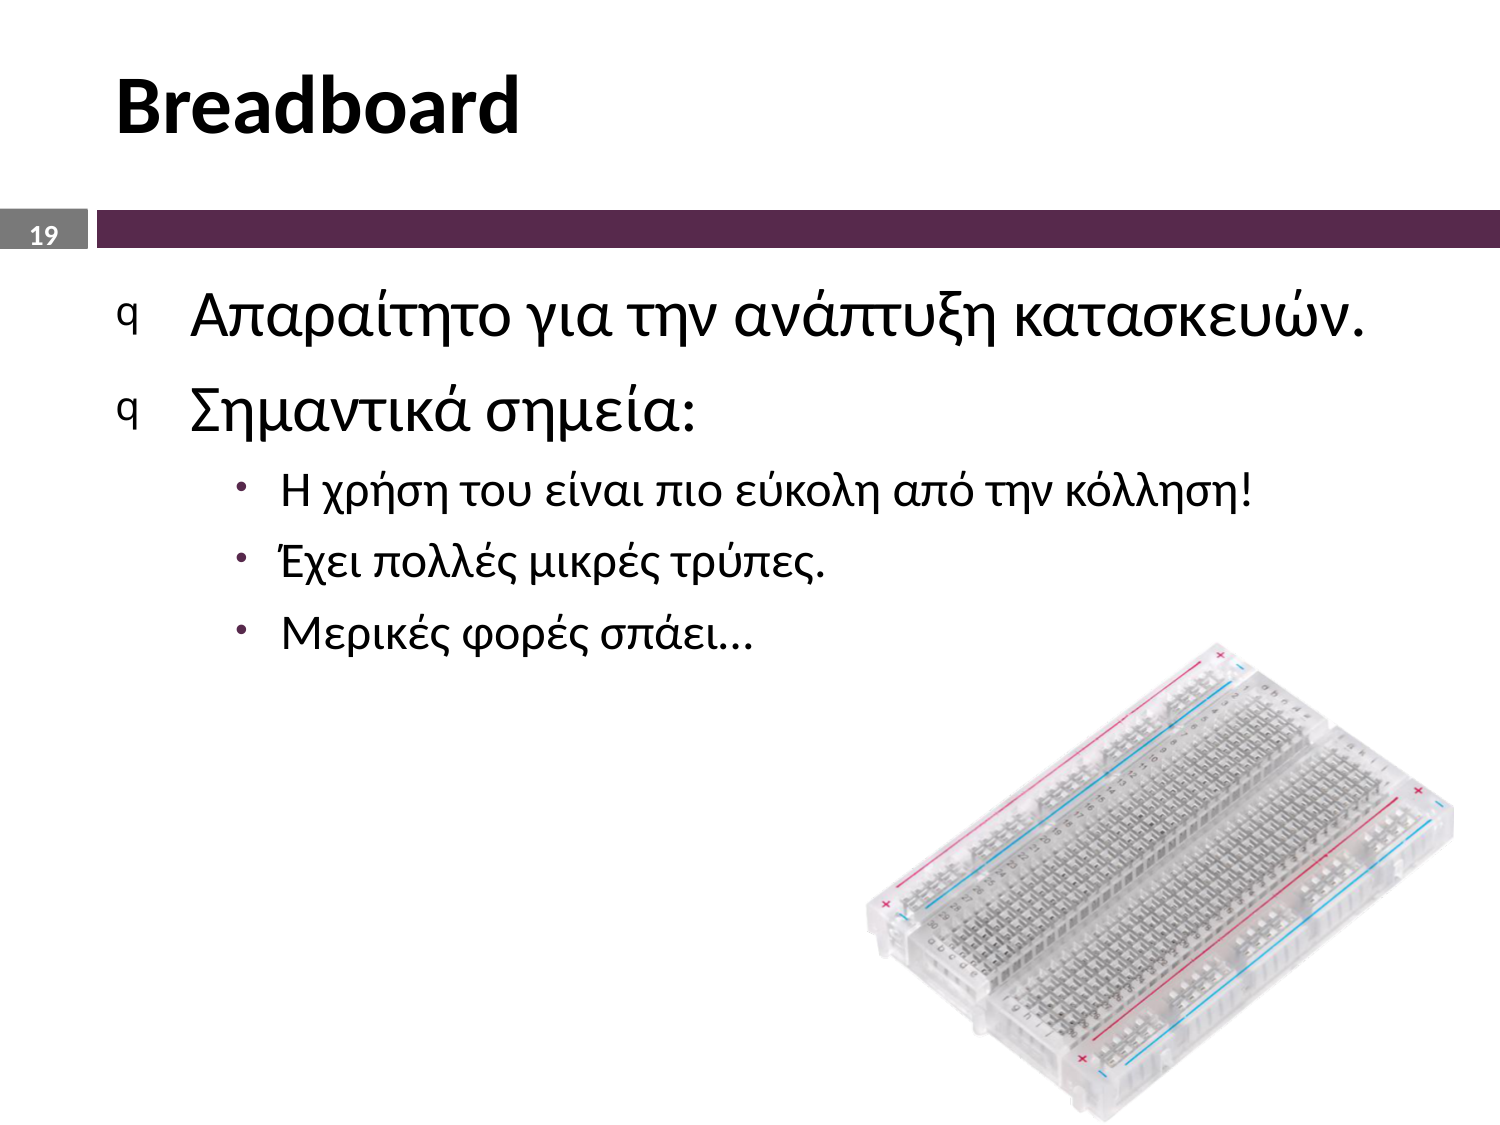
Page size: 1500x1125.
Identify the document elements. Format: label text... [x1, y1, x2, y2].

title Breadboard [100, 19, 1438, 182]
list Απαραίτητο για την ανάπτυξη κατασκευών. Σημαντικά σημεία: Η χρήση του είναι πιο εύκολη από την κόλληση! Έχει πολλές μικρές τρύπες. Μερικές φορές σπάει… [100, 262, 1438, 1000]
text_box [0, 208, 88, 249]
picture [865, 641, 1454, 1125]
